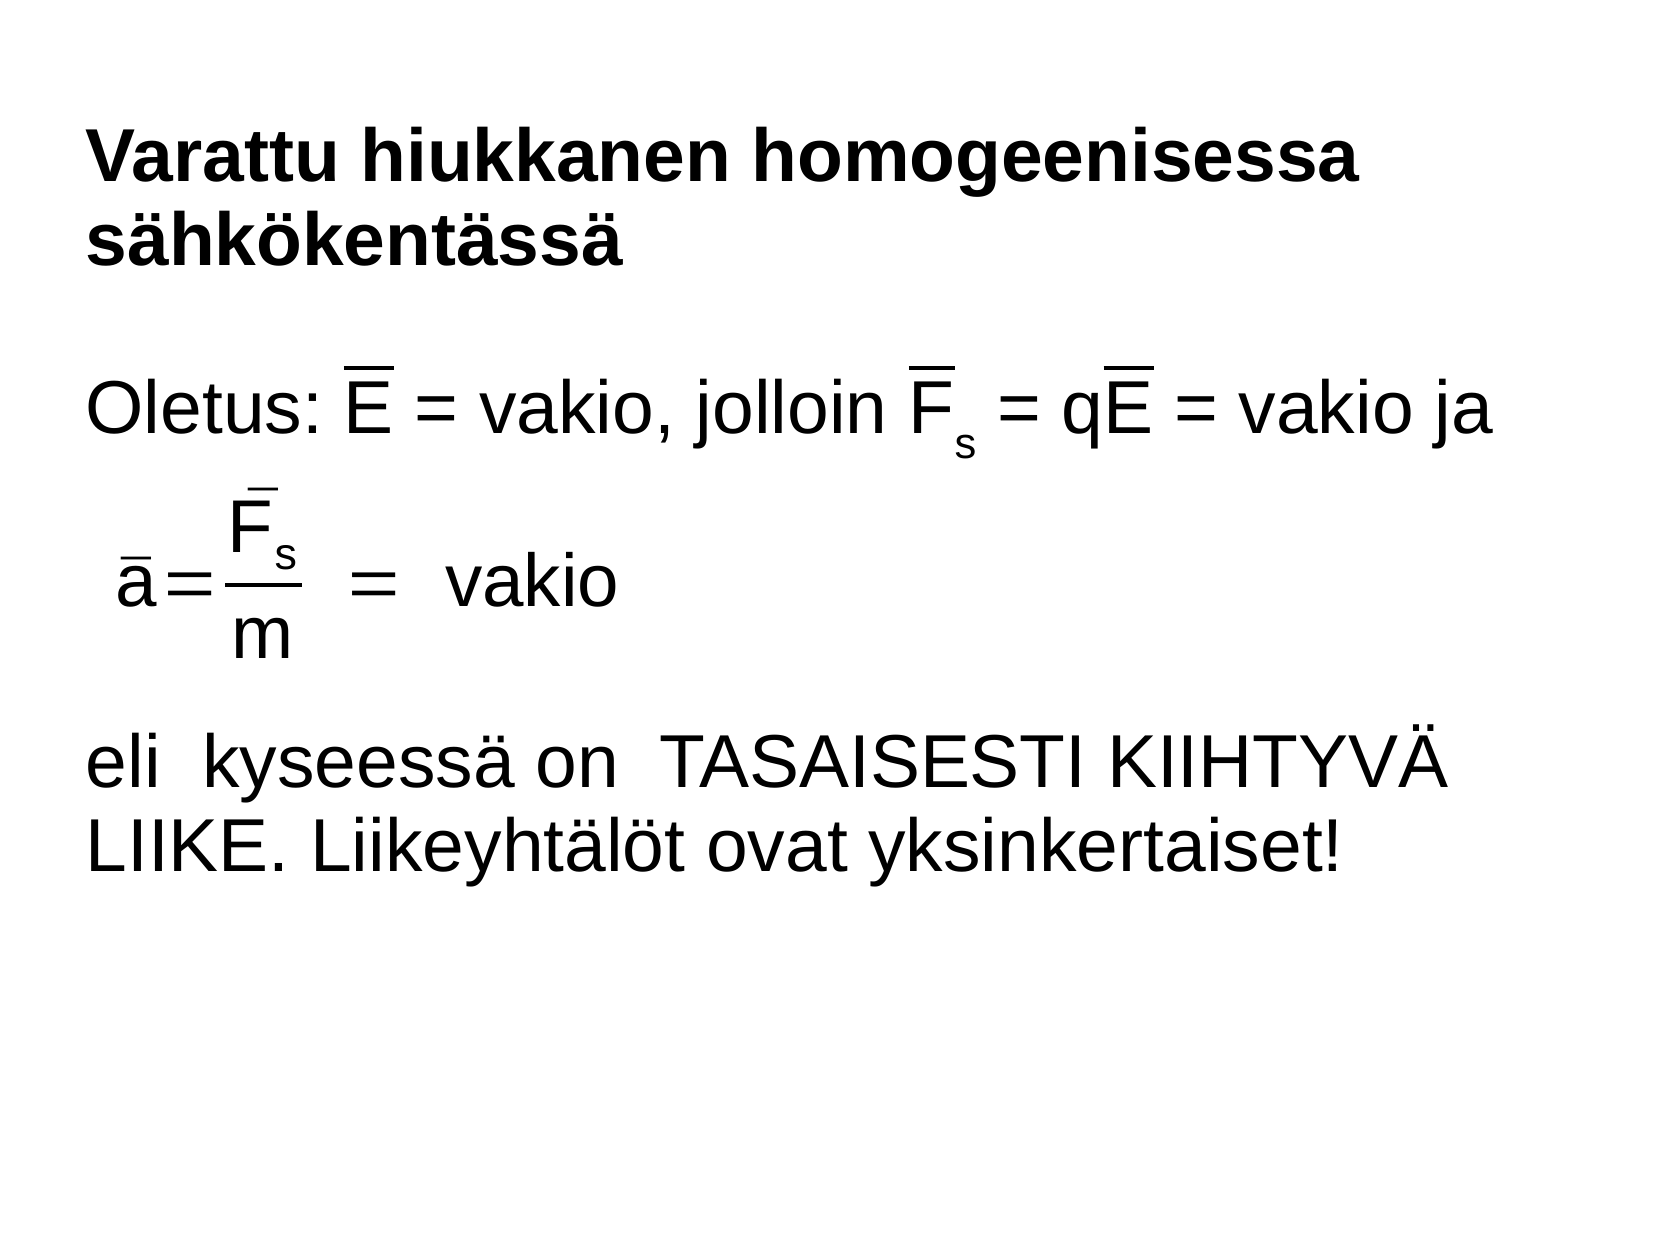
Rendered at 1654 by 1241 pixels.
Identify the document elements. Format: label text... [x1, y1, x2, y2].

text_box Varattu hiukkanen homogeenisessa sähkökentässä Oletus: E = vakio, jolloin Fs = qE = vakio ja eli kyseessä on TASAISESTI KIIHTYVÄ LIIKE. Liikeyhtälöt ovat yksinkertaiset! [70, 106, 1595, 895]
chart [109, 484, 626, 675]
